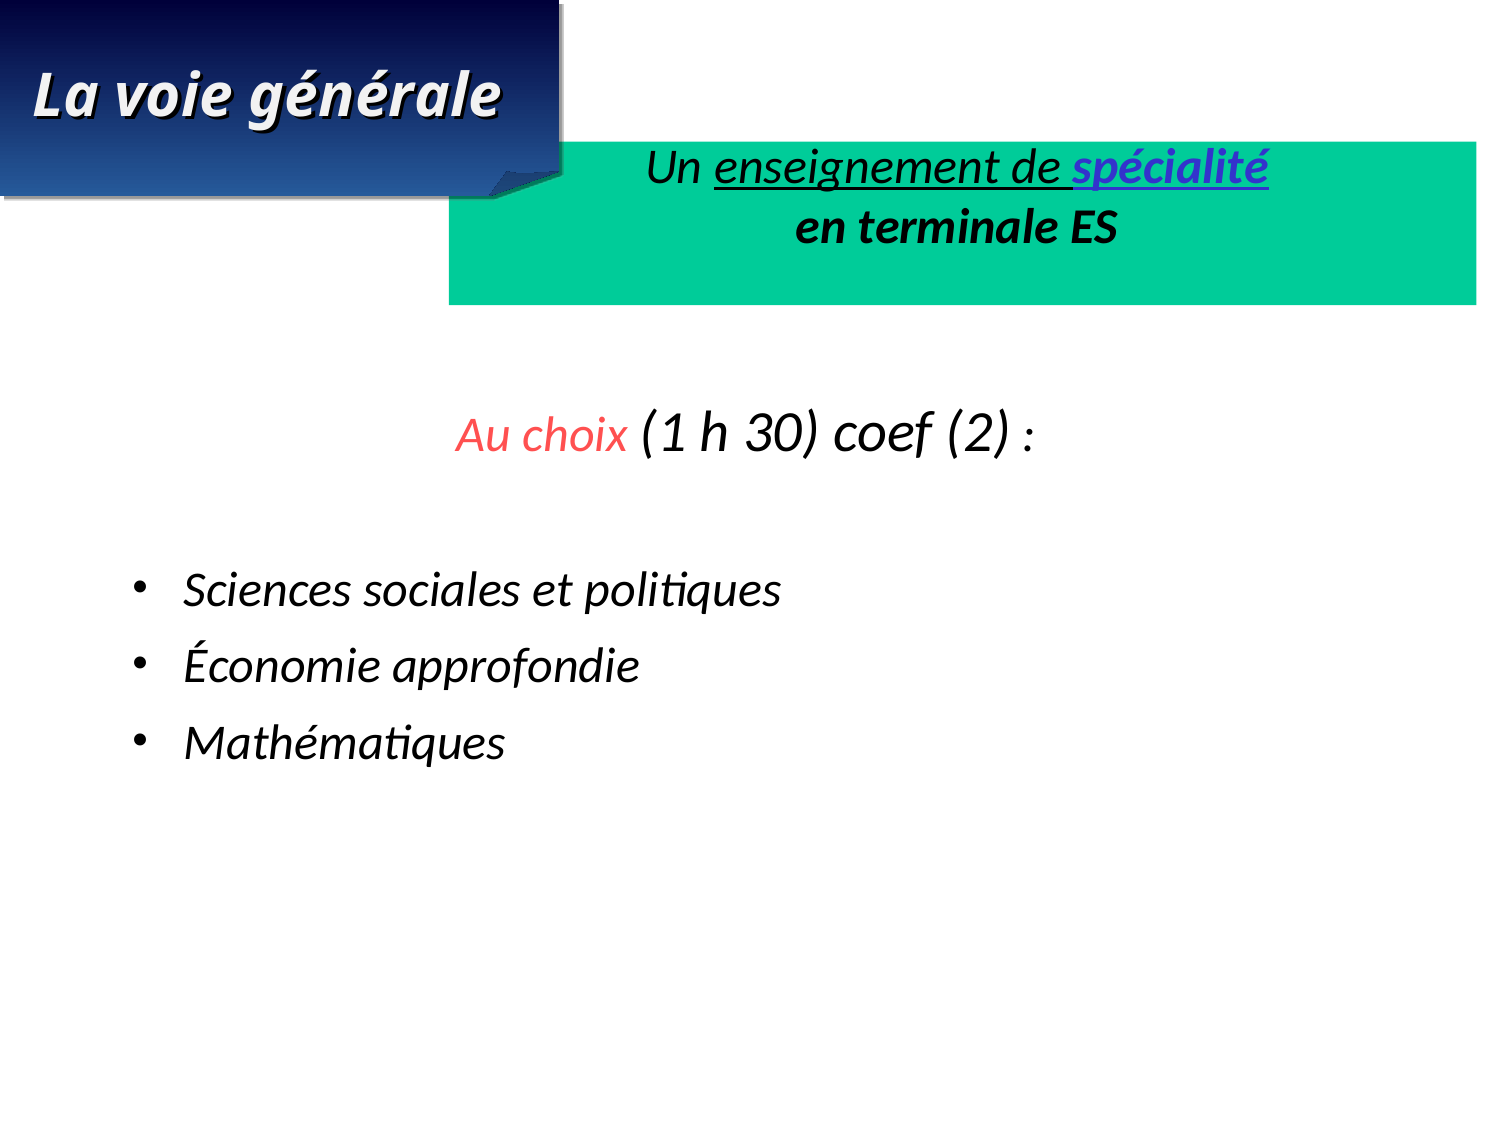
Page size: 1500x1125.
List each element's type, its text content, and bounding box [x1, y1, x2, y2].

text_box Un enseignement de spécialité en terminale ES [448, 141, 1477, 306]
text_box [0, 0, 559, 197]
text_box La voie générale [32, 61, 524, 130]
text_box Au choix (1 h 30) coef (2) : Sciences sociales et politiques Économie approfondie Mathématiques [112, 385, 1388, 1000]
